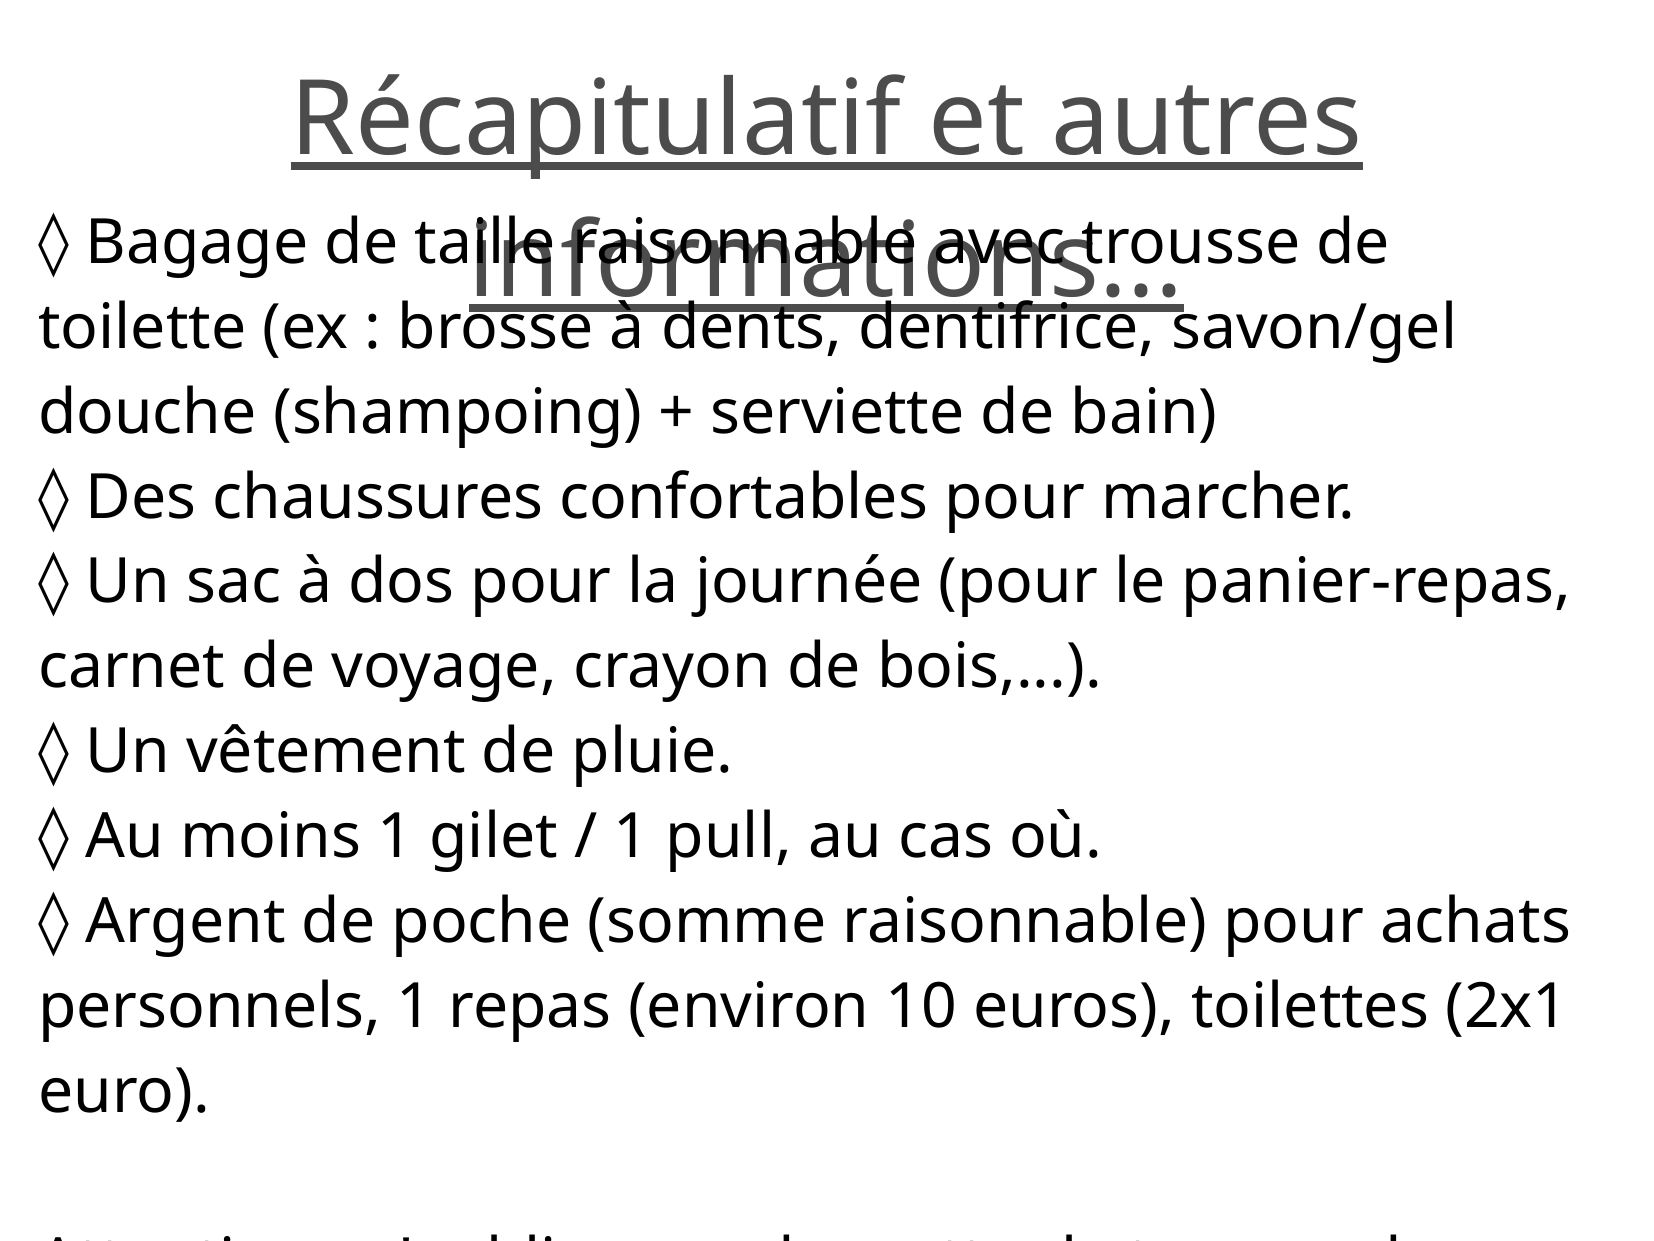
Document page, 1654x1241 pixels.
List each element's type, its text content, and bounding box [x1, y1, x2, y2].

text_box ◊ Bagage de taille raisonnable avec trousse de toilette (ex : brosse à dents, dentifrice, savon/gel douche (shampoing) + serviette de bain) ◊ Des chaussures confortables pour marcher. ◊ Un sac à dos pour la journée (pour le panier-repas, carnet de voyage, crayon de bois,...). ◊ Un vêtement de pluie. ◊ Au moins 1 gilet / 1 pull, au cas où. ◊ Argent de poche (somme raisonnable) pour achats personnels, 1 repas (environ 10 euros), toilettes (2x1 euro). Attention : n'oubliez pas de mettre la trousse de toilette dans le sac à dos pour le voyage aller (les bagages ne seront pas accessibles jusqu'au mardi soir). [23, 188, 1630, 1241]
text_box Récapitulatif et autres informations... [35, 35, 1619, 164]
